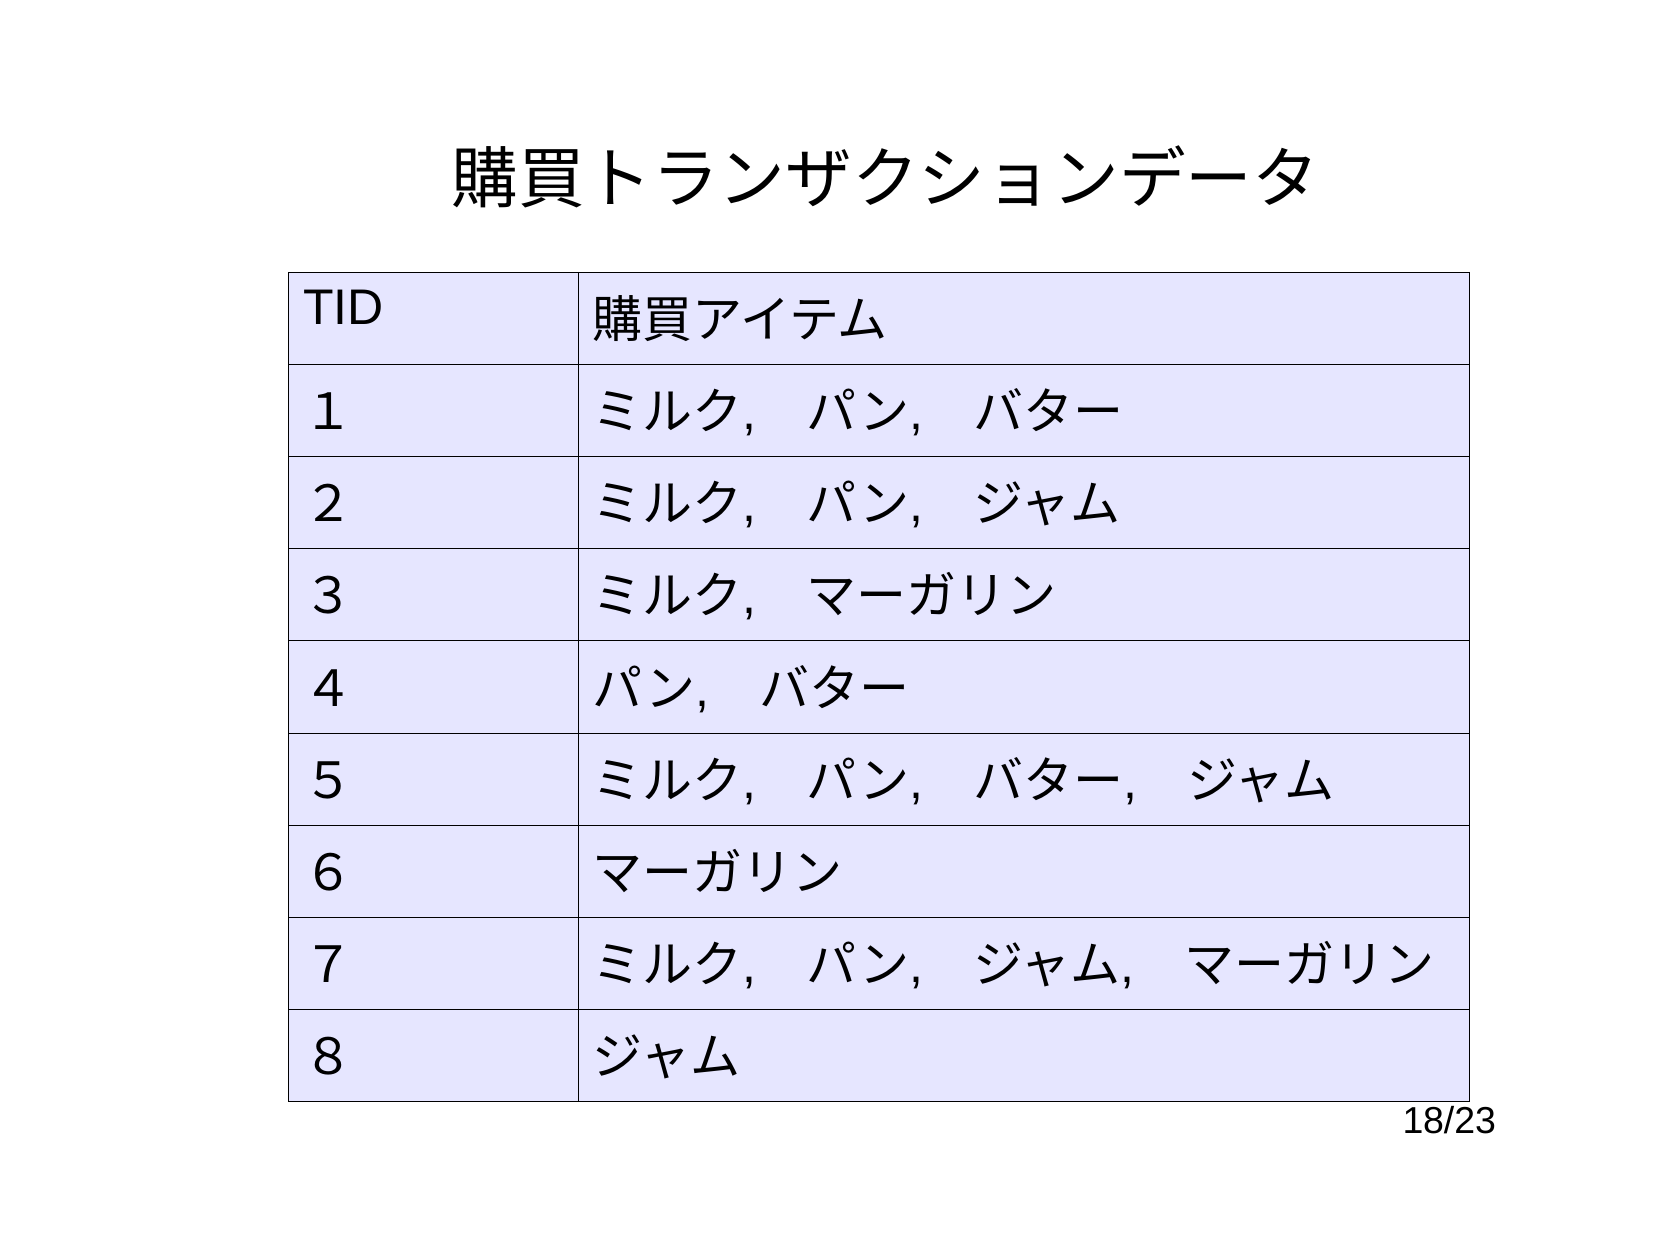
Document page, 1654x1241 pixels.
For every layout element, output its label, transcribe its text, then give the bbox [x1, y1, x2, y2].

table_cell ５ [289, 734, 578, 825]
table_cell ミルク, パン, バター [579, 365, 1469, 456]
subtitle [82, 49, 1571, 1109]
table_cell パン, バター [579, 641, 1469, 733]
table_cell ミルク, パン, ジャム, マーガリン [579, 918, 1469, 1009]
table_cell ミルク, パン, バター, ジャム [579, 734, 1469, 825]
table_cell ７ [289, 918, 578, 1009]
table_header 購買アイテム [579, 273, 1469, 364]
table_cell ミルク, パン, ジャム [579, 457, 1469, 548]
table_cell ６ [289, 826, 578, 917]
table_cell ８ [289, 1010, 578, 1101]
table_cell １ [289, 365, 578, 456]
table_cell ジャム [579, 1010, 1469, 1101]
text_box 購買トランザクションデータ [324, 118, 1447, 246]
table_header TID [289, 273, 578, 364]
table_cell マーガリン [579, 826, 1469, 917]
table_cell ３ [289, 549, 578, 640]
text_box 18/23 [1387, 1092, 1536, 1150]
table_cell ４ [289, 641, 578, 733]
table_cell ミルク, マーガリン [579, 549, 1469, 640]
table_cell ２ [289, 457, 578, 548]
